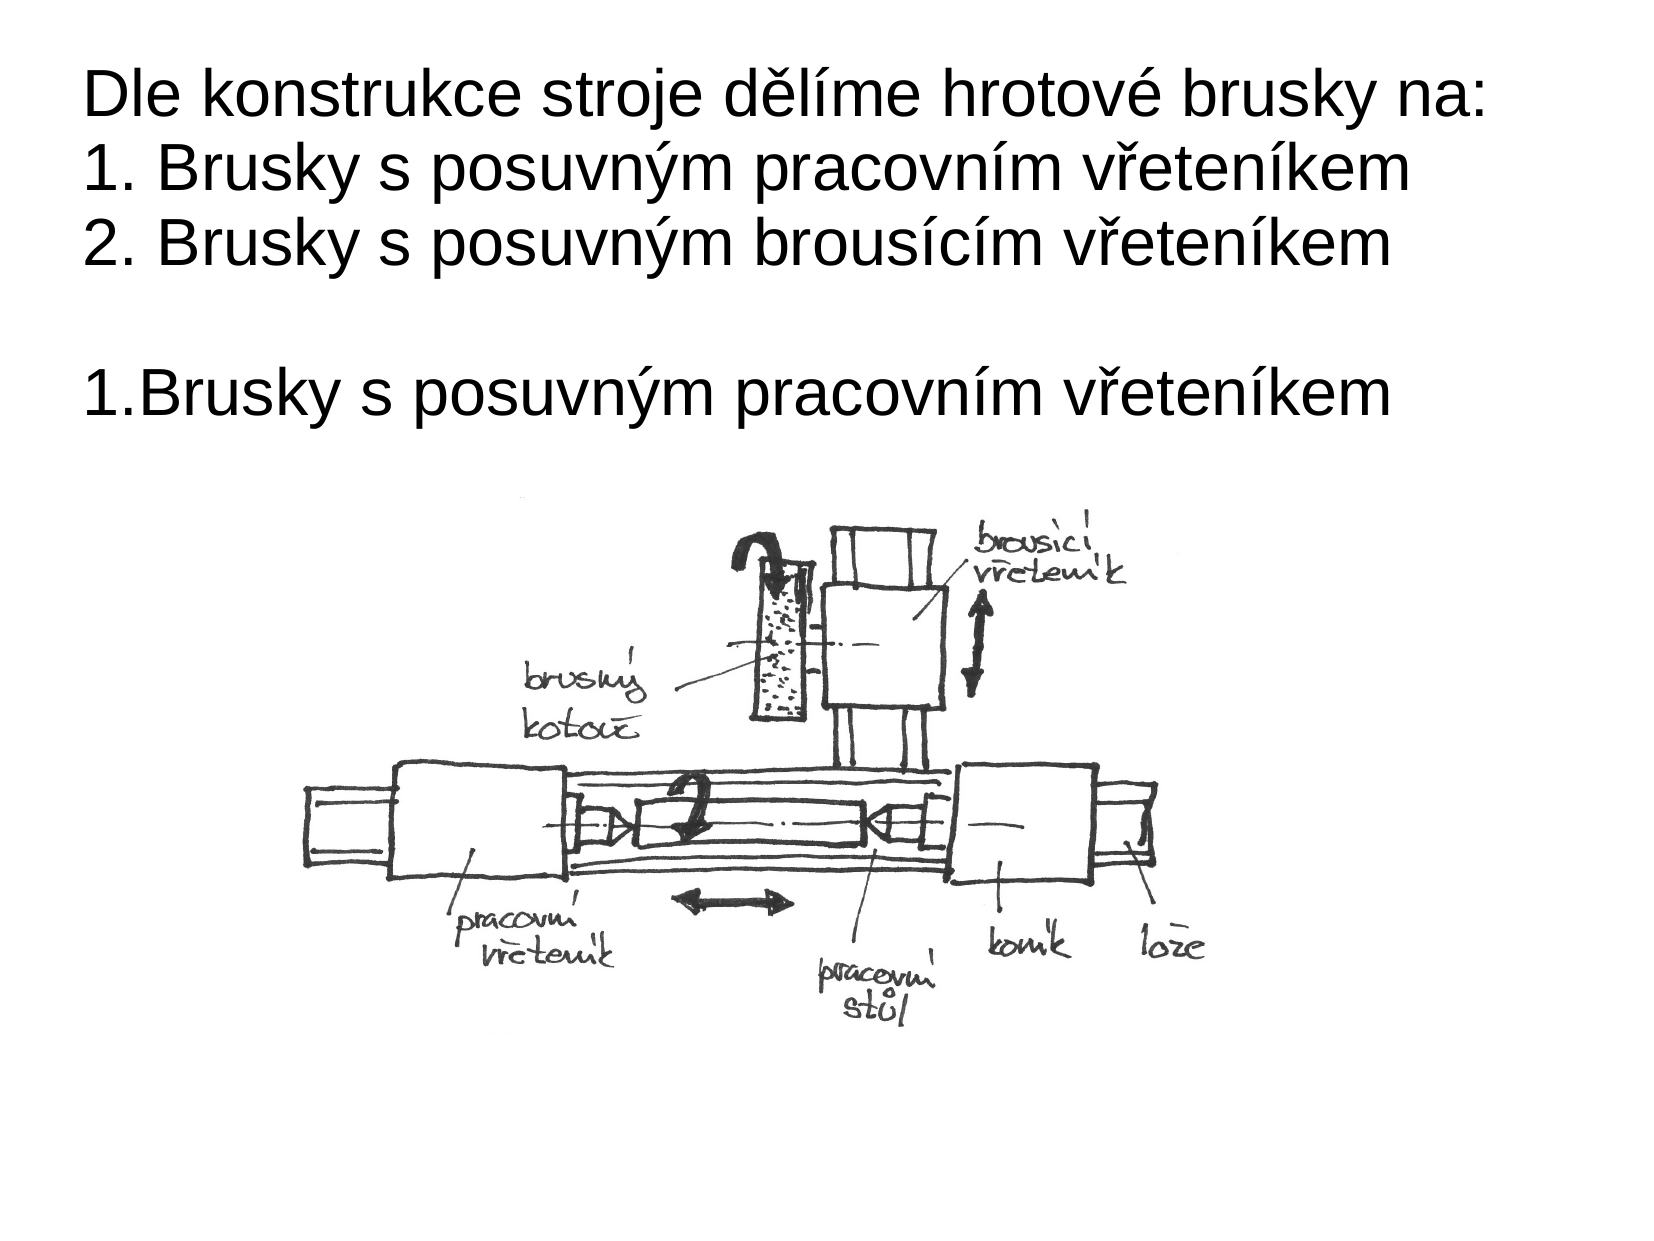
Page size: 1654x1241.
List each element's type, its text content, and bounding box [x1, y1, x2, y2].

picture [295, 497, 1241, 1034]
subtitle Dle konstrukce stroje dělíme hrotové brusky na: 1. Brusky s posuvným pracovním vřeteníkem 2. Brusky s posuvným brousícím vřeteníkem 1.Brusky s posuvným pracovním vřeteníkem [82, 55, 1571, 1103]
